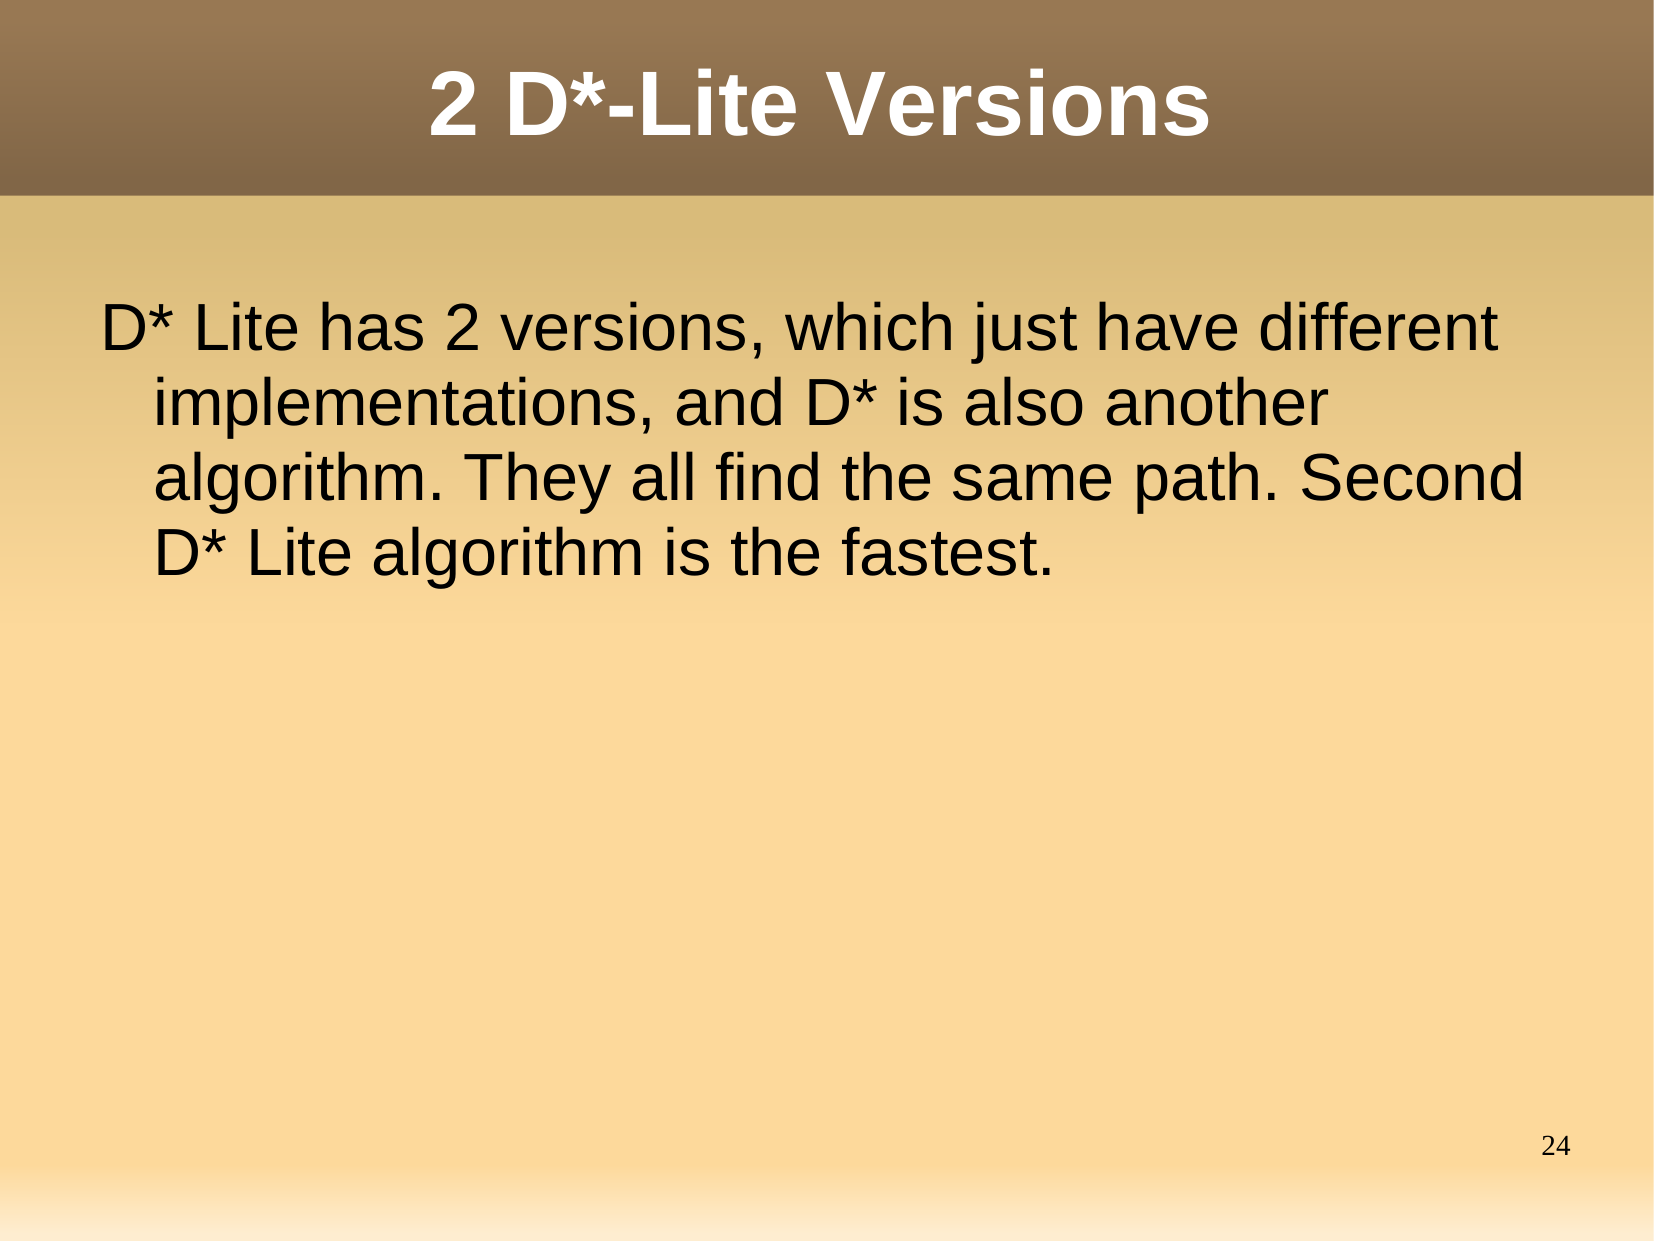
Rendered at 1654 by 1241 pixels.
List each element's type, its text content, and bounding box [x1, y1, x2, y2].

list D* Lite has 2 versions, which just have different implementations, and D* is also another algorithm. They all find the same path. Second D* Lite algorithm is the fastest. [82, 290, 1571, 1094]
picture [0, 0, 1654, 1241]
title 2 D*-Lite Versions [76, 7, 1565, 200]
